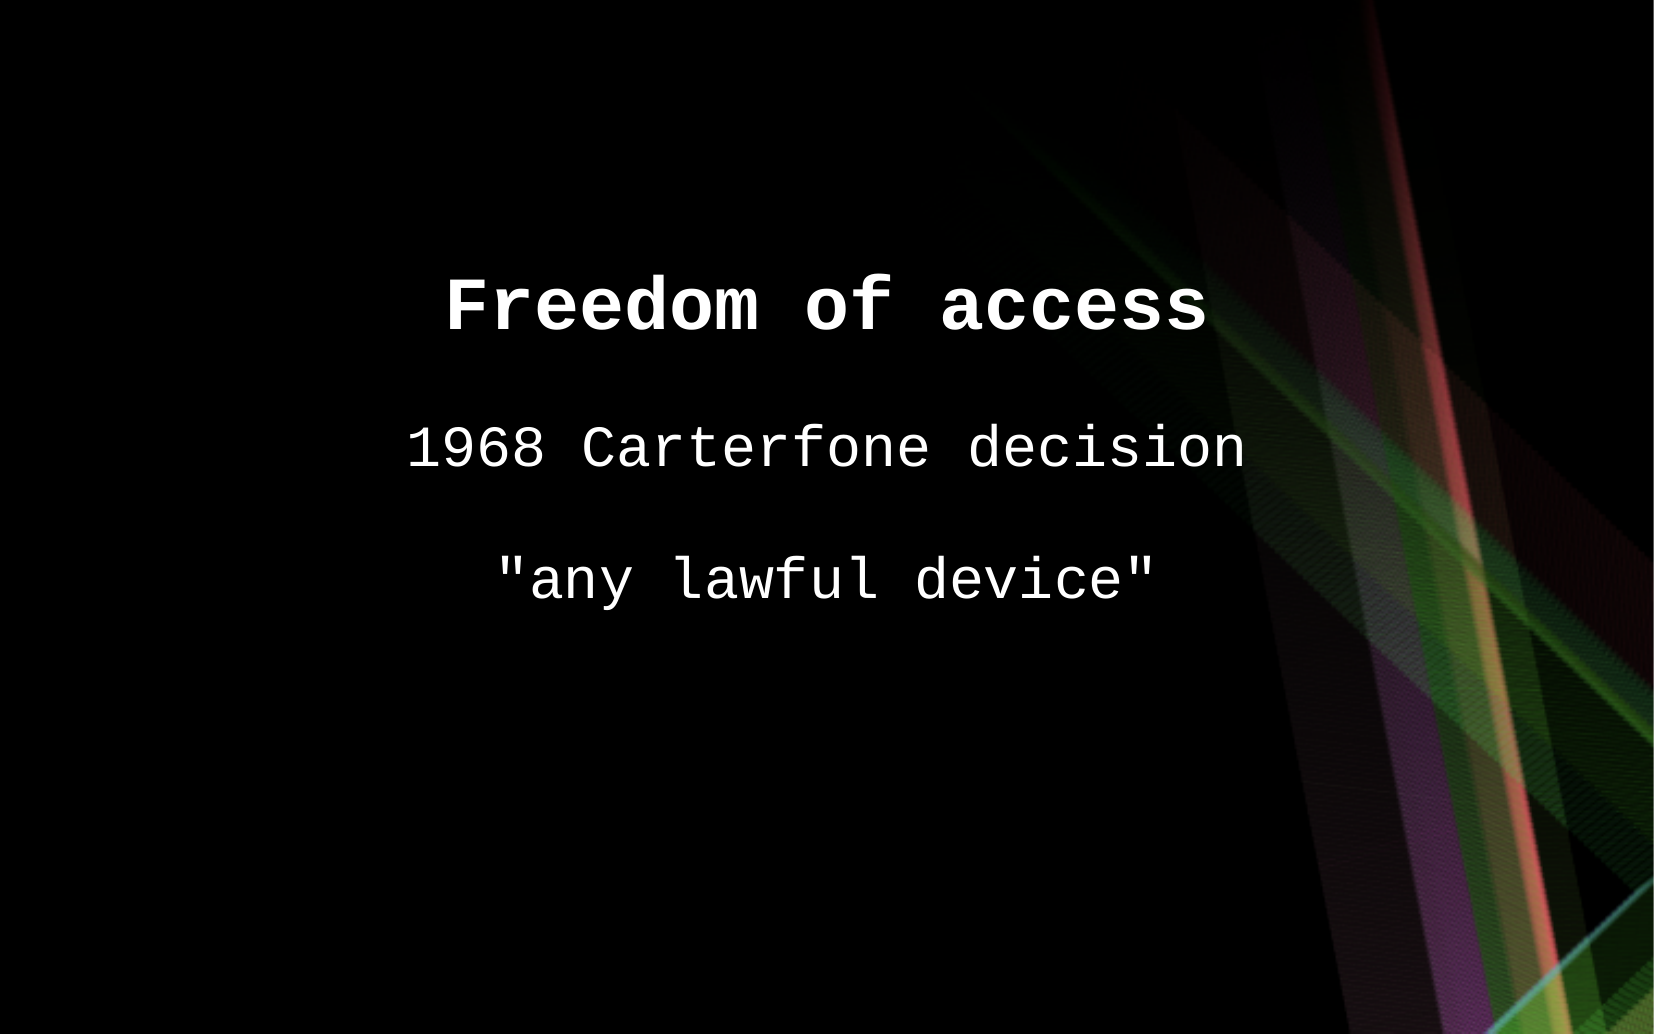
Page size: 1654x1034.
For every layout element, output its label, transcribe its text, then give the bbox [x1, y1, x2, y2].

subtitle Freedom of access 1968 Carterfone decision "any lawful device" [82, 41, 1571, 842]
picture [0, 0, 1654, 1034]
